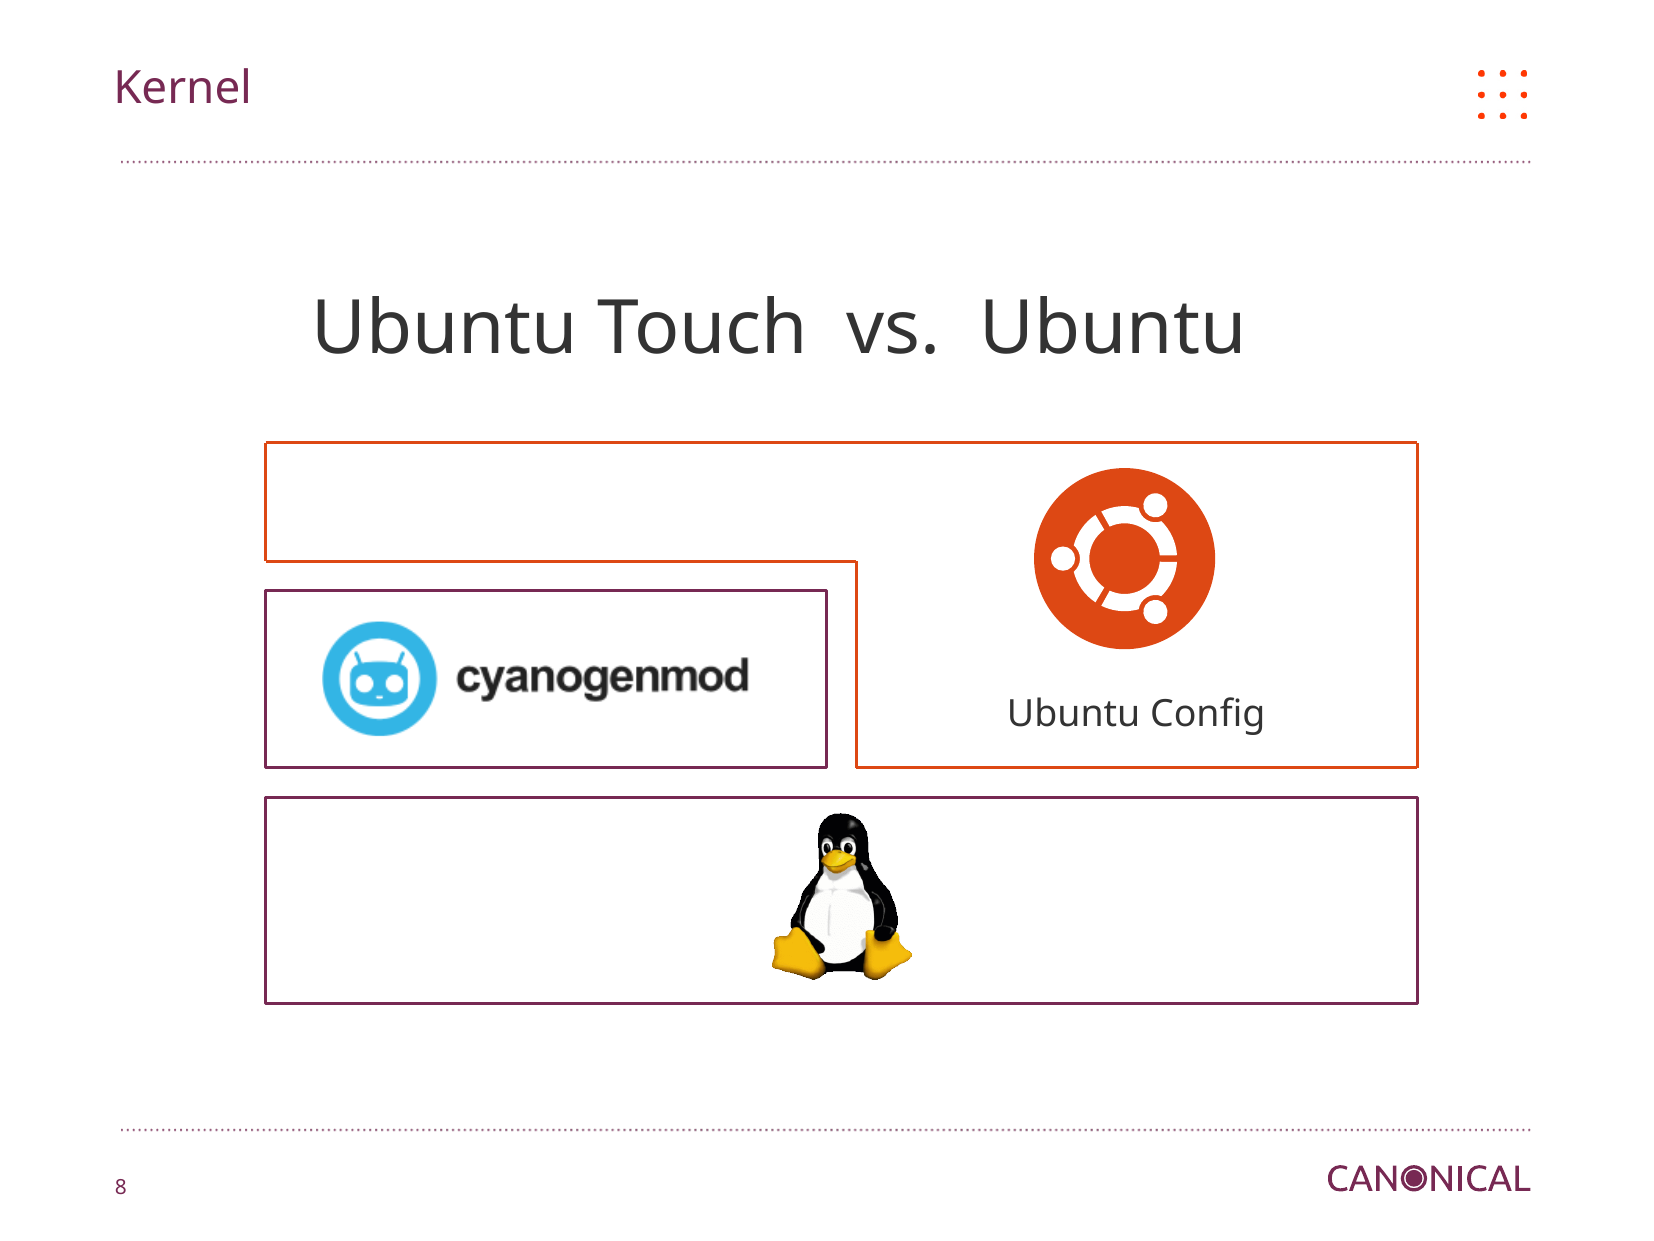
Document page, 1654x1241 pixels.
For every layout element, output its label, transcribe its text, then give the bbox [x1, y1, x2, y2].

text_box [265, 797, 1418, 1004]
picture [1478, 70, 1527, 119]
picture [111, 159, 1533, 166]
title Kernel [113, 64, 1382, 107]
picture [111, 1127, 1533, 1134]
text_box Ubuntu Config [992, 679, 1270, 737]
picture [322, 620, 768, 738]
picture [1033, 467, 1216, 650]
text_box [265, 590, 827, 768]
picture [767, 808, 916, 984]
text_box Ubuntu Touch vs. Ubuntu [296, 265, 1216, 365]
